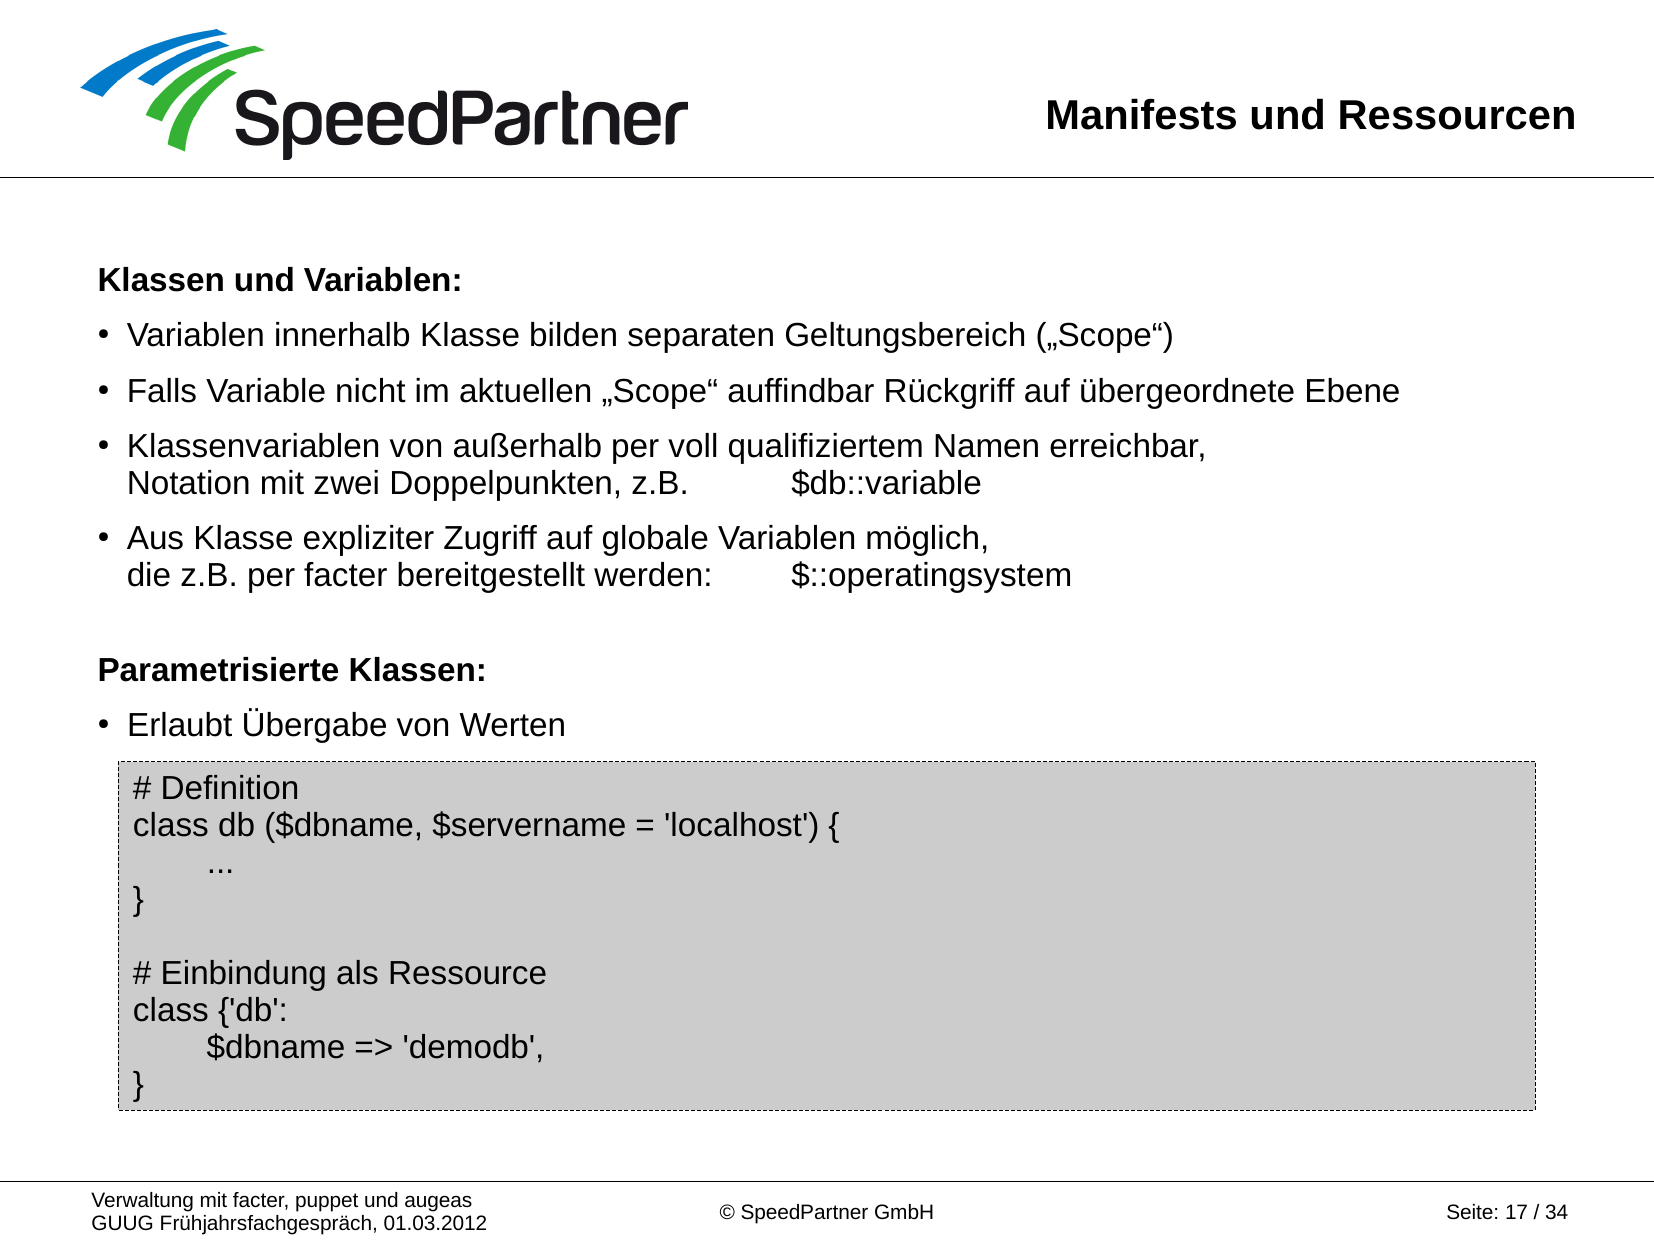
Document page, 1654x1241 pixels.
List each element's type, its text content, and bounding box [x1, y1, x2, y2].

text_box # Definition class db ($dbname, $servername = 'localhost') { ... } # Einbindung als Ressource class {'db': $dbname => 'demodb', } [118, 761, 1536, 1111]
text_box Klassen und Variablen: Variablen innerhalb Klasse bilden separaten Geltungsbereich („Scope“) Falls Variable nicht im aktuellen „Scope“ auffindbar Rückgriff auf übergeordnete Ebene Klassenvariablen von außerhalb per voll qualifiziertem Namen erreichbar, Notation mit zwei Doppelpunkten, z.B. $db::variable Aus Klasse expliziter Zugriff auf globale Variablen möglich, die z.B. per facter bereitgestellt werden: $::operatingsystem [82, 752, 1565, 1177]
text_box Parametrisierte Klassen: Erlaubt Übergabe von Werten [82, 643, 1565, 752]
title Manifests und Ressourcen [590, 70, 1577, 160]
text_box Klassen und Variablen: Variablen innerhalb Klasse bilden separaten Geltungsbereich („Scope“) Falls Variable nicht im aktuellen „Scope“ auffindbar Rückgriff auf übergeordnete Ebene Klassenvariablen von außerhalb per voll qualifiziertem Namen erreichbar, Notation mit zwei Doppelpunkten, z.B. $db::variable Aus Klasse expliziter Zugriff auf globale Variablen möglich, die z.B. per facter bereitgestellt werden: $::operatingsystem [82, 253, 1565, 643]
picture [80, 29, 688, 160]
